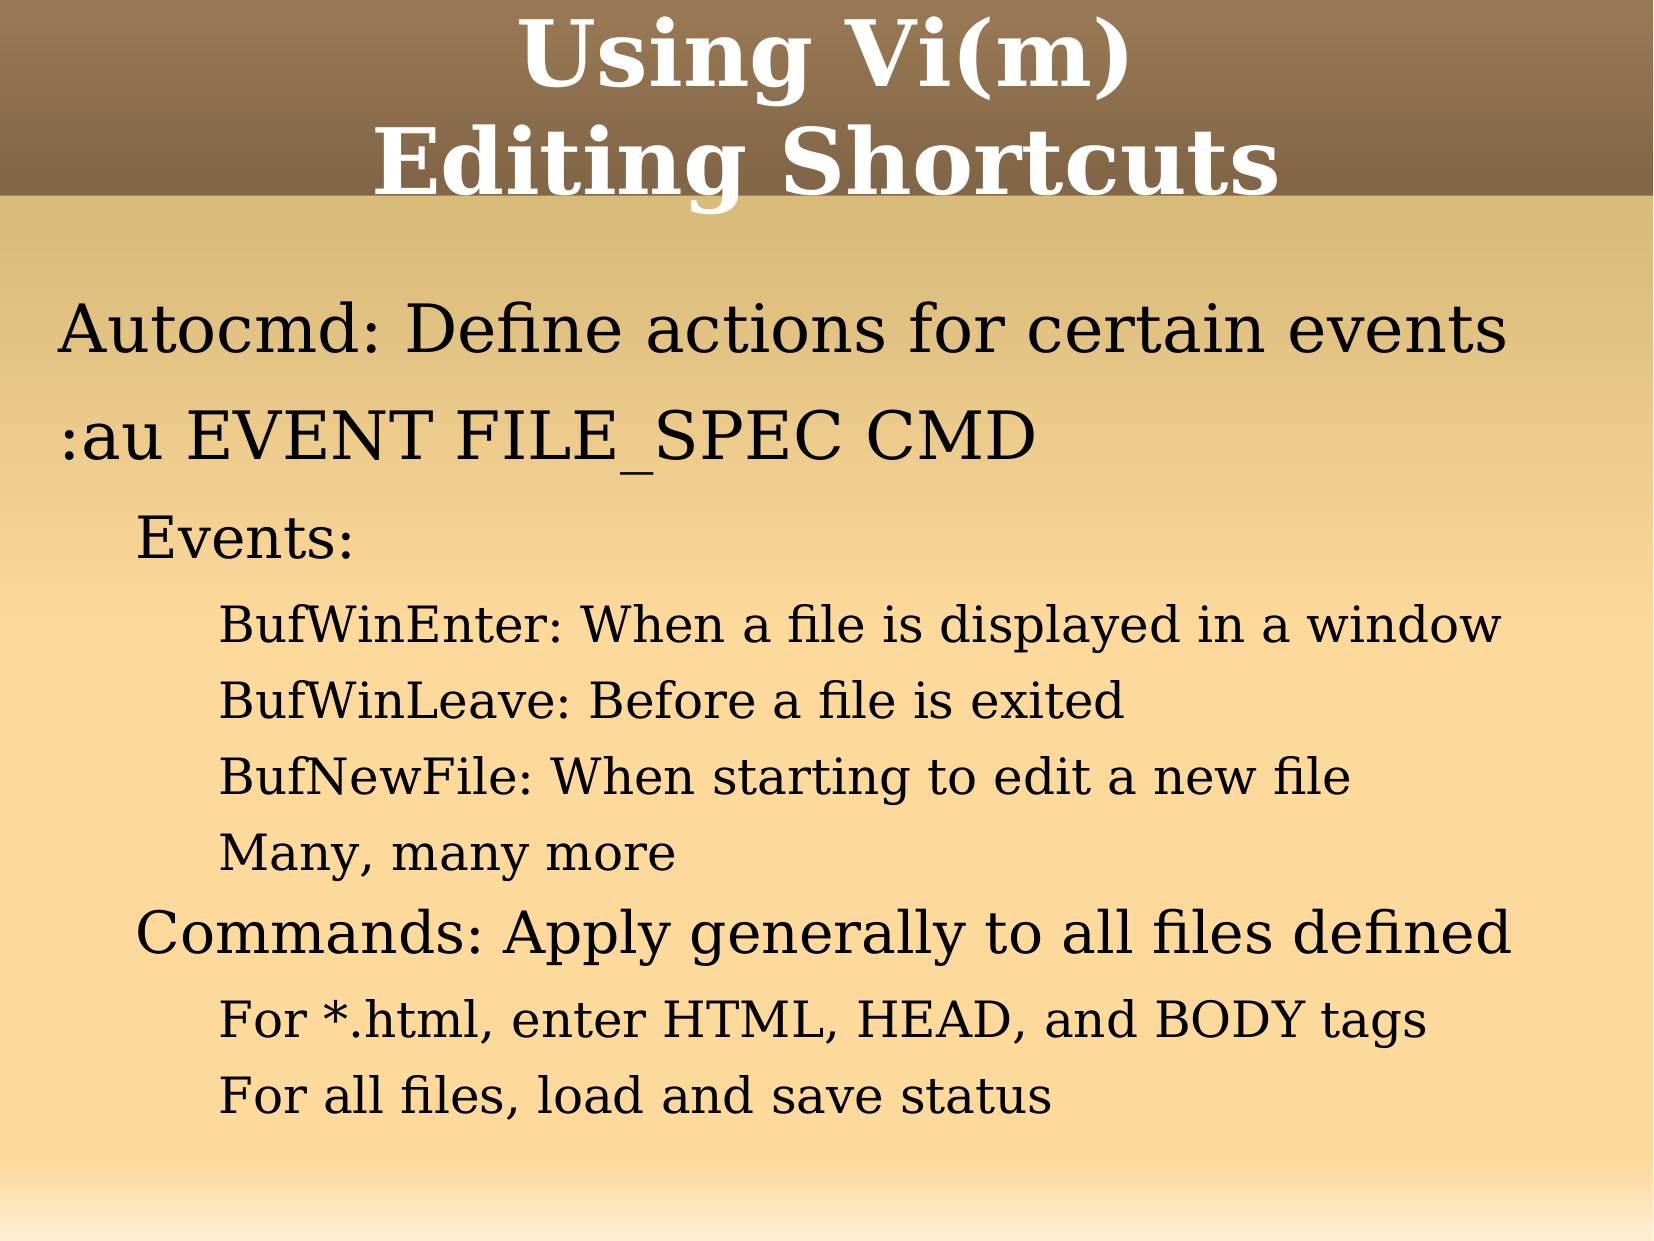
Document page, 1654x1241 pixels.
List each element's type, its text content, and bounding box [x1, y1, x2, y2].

picture [0, 0, 1654, 1241]
title Using Vi(m) Editing Shortcuts [82, 0, 1571, 290]
list Autocmd: Define actions for certain events :au EVENT FILE_SPEC CMD Events: BufWinEnter: When a file is displayed in a window BufWinLeave: Before a file is exited BufNewFile: When starting to edit a new file Many, many more Commands: Apply generally to all files defined For *.html, enter HTML, HEAD, and BODY tags For all files, load and save status [41, 290, 1612, 1126]
